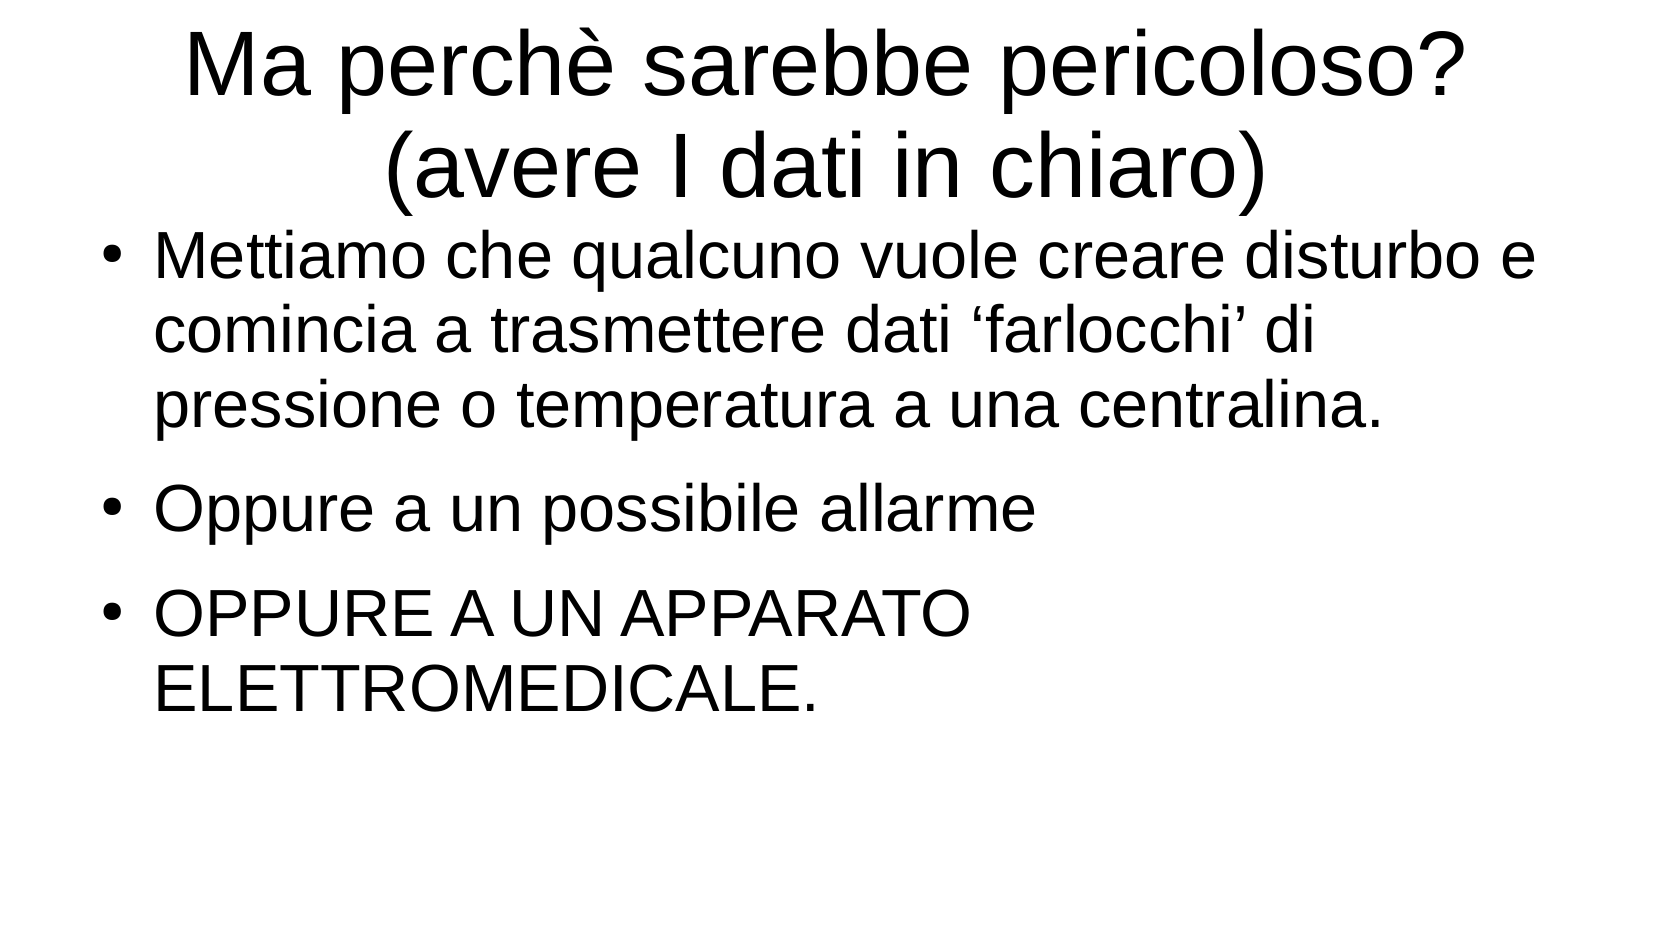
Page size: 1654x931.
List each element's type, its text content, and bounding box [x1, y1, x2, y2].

title Ma perchè sarebbe pericoloso? (avere I dati in chiaro) [82, 12, 1571, 217]
list Mettiamo che qualcuno vuole creare disturbo e comincia a trasmettere dati ‘farlocchi’ di pressione o temperatura a una centralina. Oppure a un possibile allarme OPPURE A UN APPARATO ELETTROMEDICALE. [82, 217, 1571, 758]
